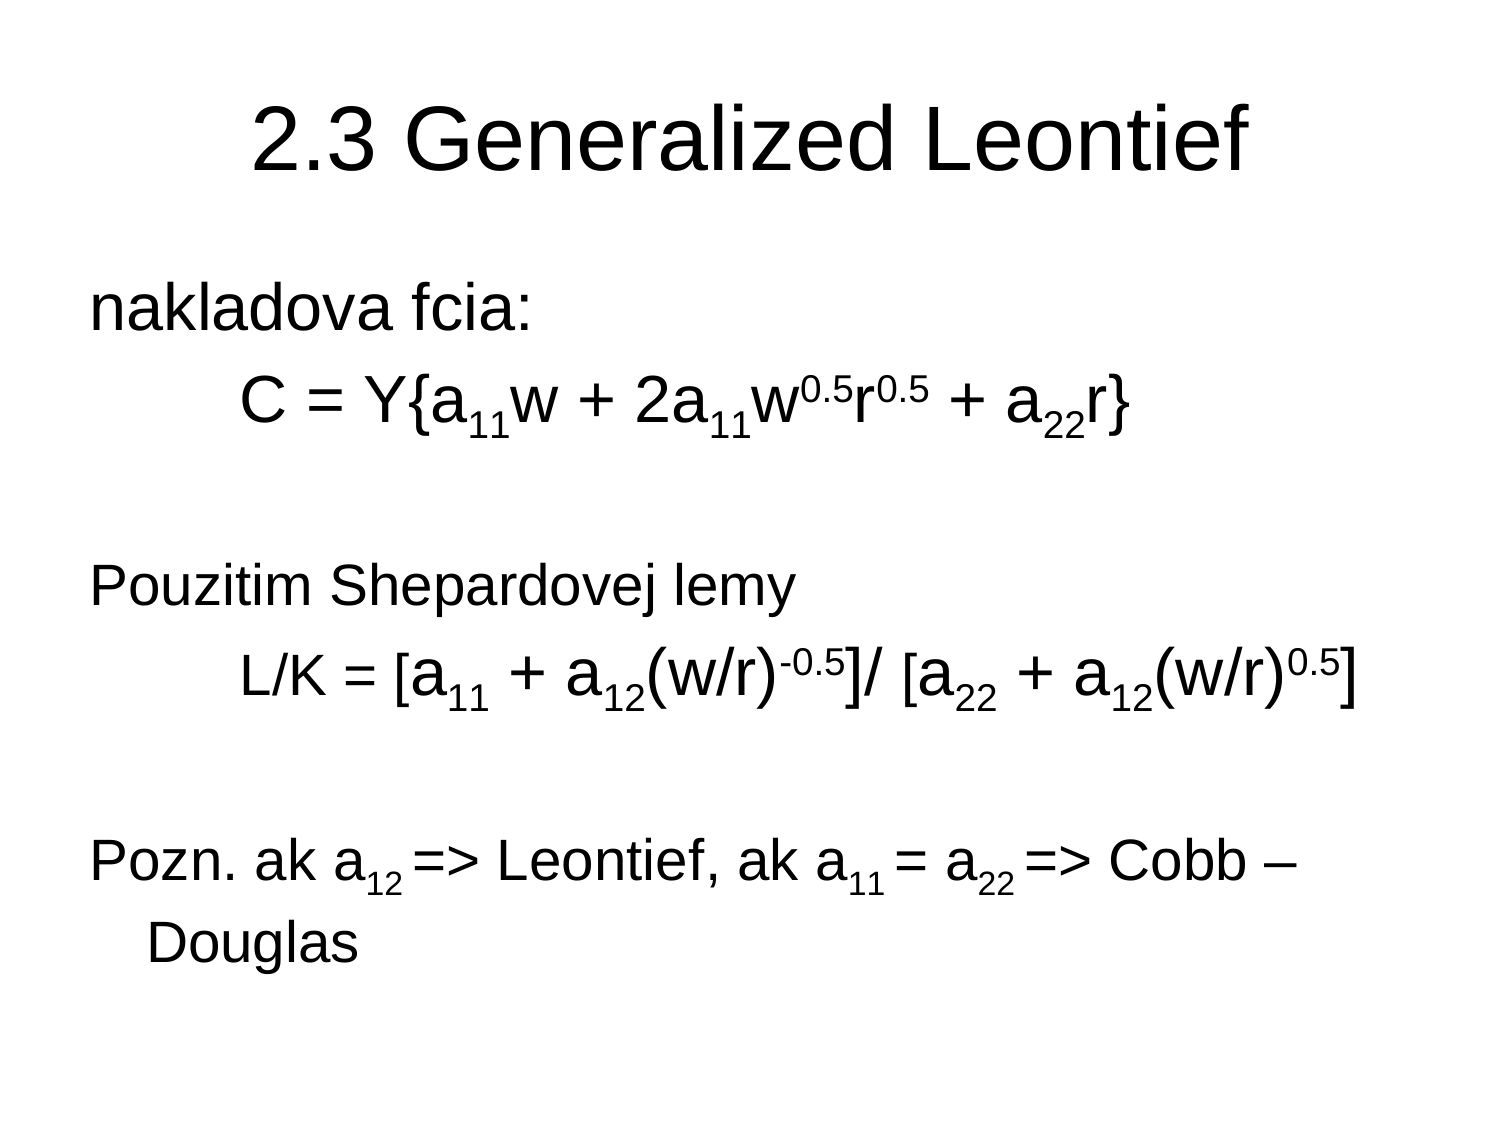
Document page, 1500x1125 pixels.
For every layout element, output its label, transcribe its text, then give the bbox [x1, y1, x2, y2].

title 2.3 Generalized Leontief [75, 45, 1426, 233]
list nakladova fcia: C = Y{a11w + 2a11w0.5r0.5 + a22r} Pouzitim Shepardovej lemy L/K = [a11 + a12(w/r)-0.5]/ [a22 + a12(w/r)0.5] Pozn. ak a12 => Leontief, ak a11 = a22 => Cobb – Douglas [75, 262, 1426, 1039]
